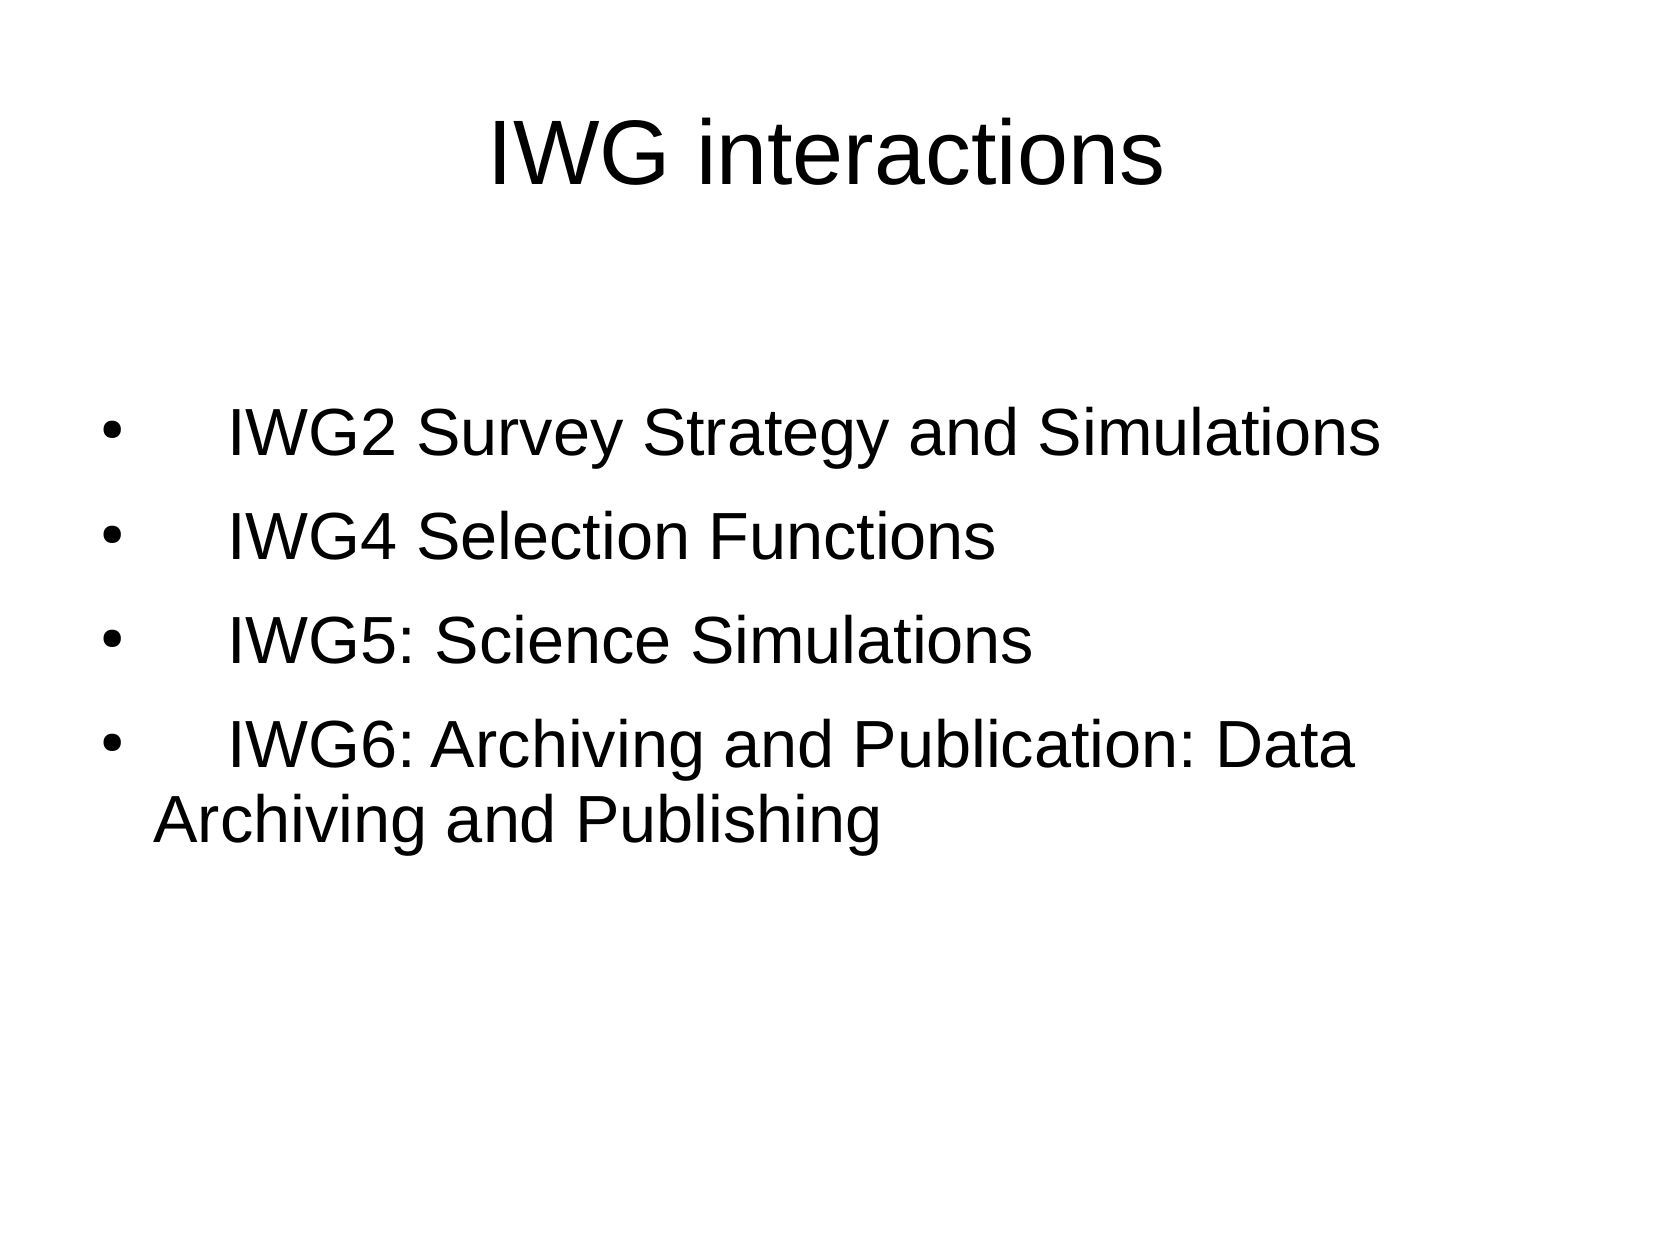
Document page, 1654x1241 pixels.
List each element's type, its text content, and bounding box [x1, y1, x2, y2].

title IWG interactions [82, 49, 1571, 257]
list IWG2 Survey Strategy and Simulations IWG4 Selection Functions IWG5: Science Simulations IWG6: Archiving and Publication: Data Archiving and Publishing [82, 290, 1571, 1010]
